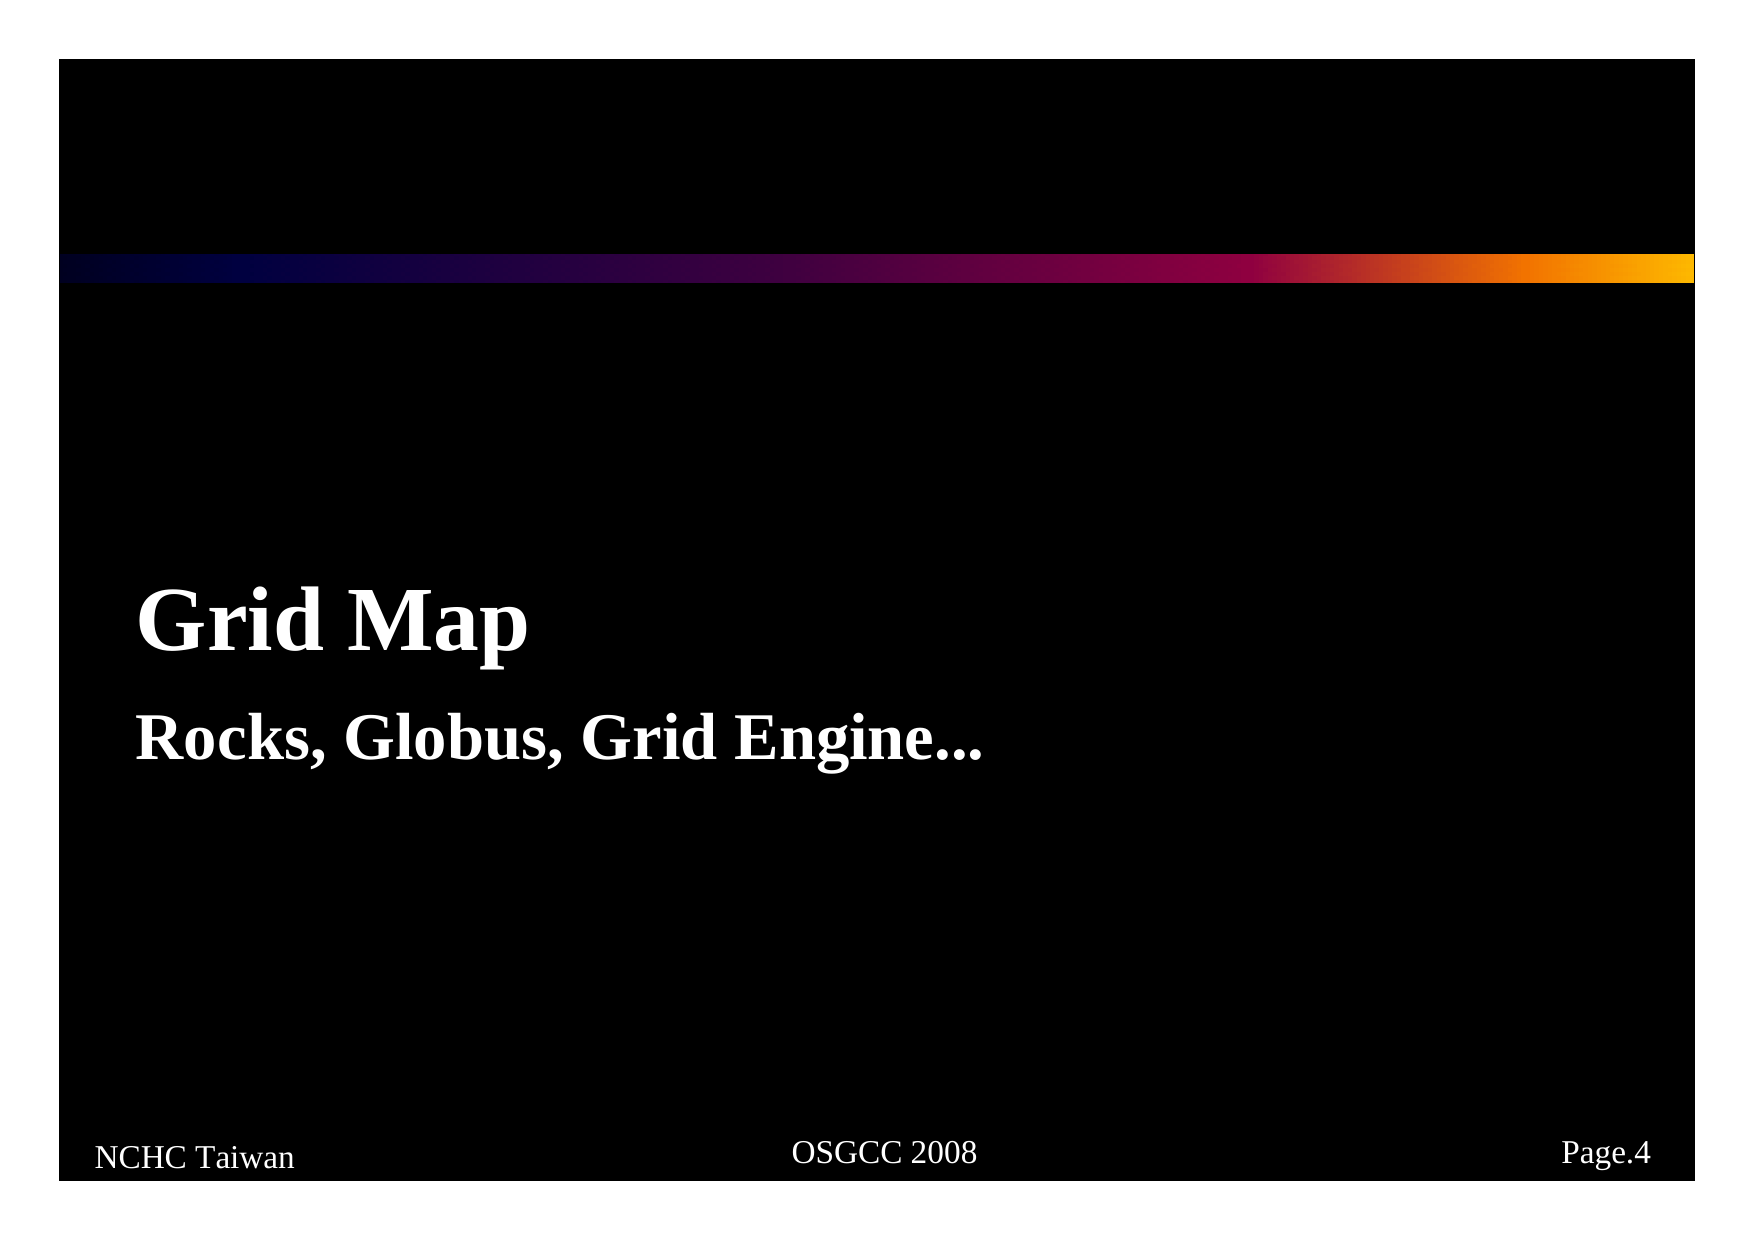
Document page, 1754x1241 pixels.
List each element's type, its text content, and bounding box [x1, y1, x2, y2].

picture [60, 254, 1694, 283]
list Grid Map Rocks, Globus, Grid Engine... [118, 307, 1610, 1075]
